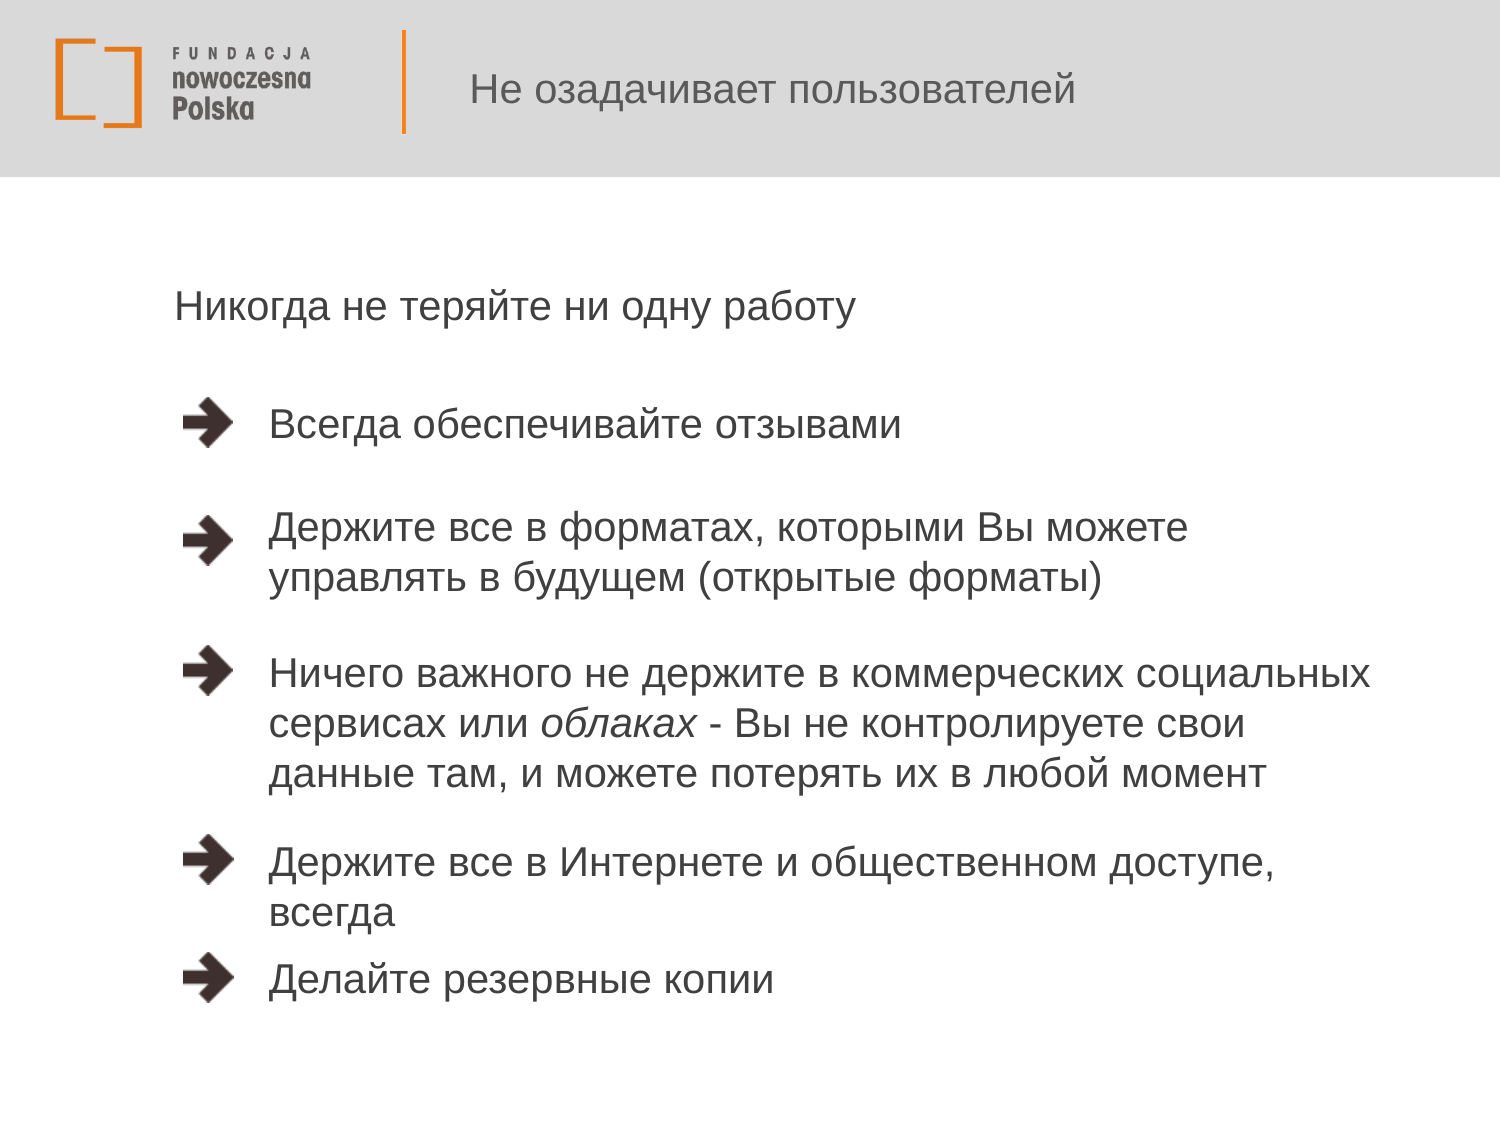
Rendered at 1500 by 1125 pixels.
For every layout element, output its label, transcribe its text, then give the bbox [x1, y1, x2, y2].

picture [395, 30, 422, 145]
text_box Никогда не теряйте ни одну работу [159, 271, 1294, 337]
picture [53, 30, 313, 140]
picture [183, 645, 233, 696]
text_box Делайте резервные копии [253, 944, 1388, 1010]
text_box [0, 0, 1500, 178]
text_box Держите все в форматах, которыми Вы можете управлять в будущем (открытые форматы) [253, 492, 1388, 607]
picture [183, 952, 234, 1003]
picture [183, 515, 233, 566]
picture [183, 397, 233, 448]
text_box Ничего важного не держите в коммерческих социальных сервисах или облаках - Вы не контролируете свои данные там, и можете потерять их в любой момент [253, 638, 1388, 804]
text_box Всегда обеспечивайте отзывами [253, 389, 1388, 455]
text_box Держите все в Интернете и общественном доступе, всегда [253, 827, 1388, 943]
picture [183, 834, 234, 885]
text_box Не озадачивает пользователей [454, 54, 1111, 120]
